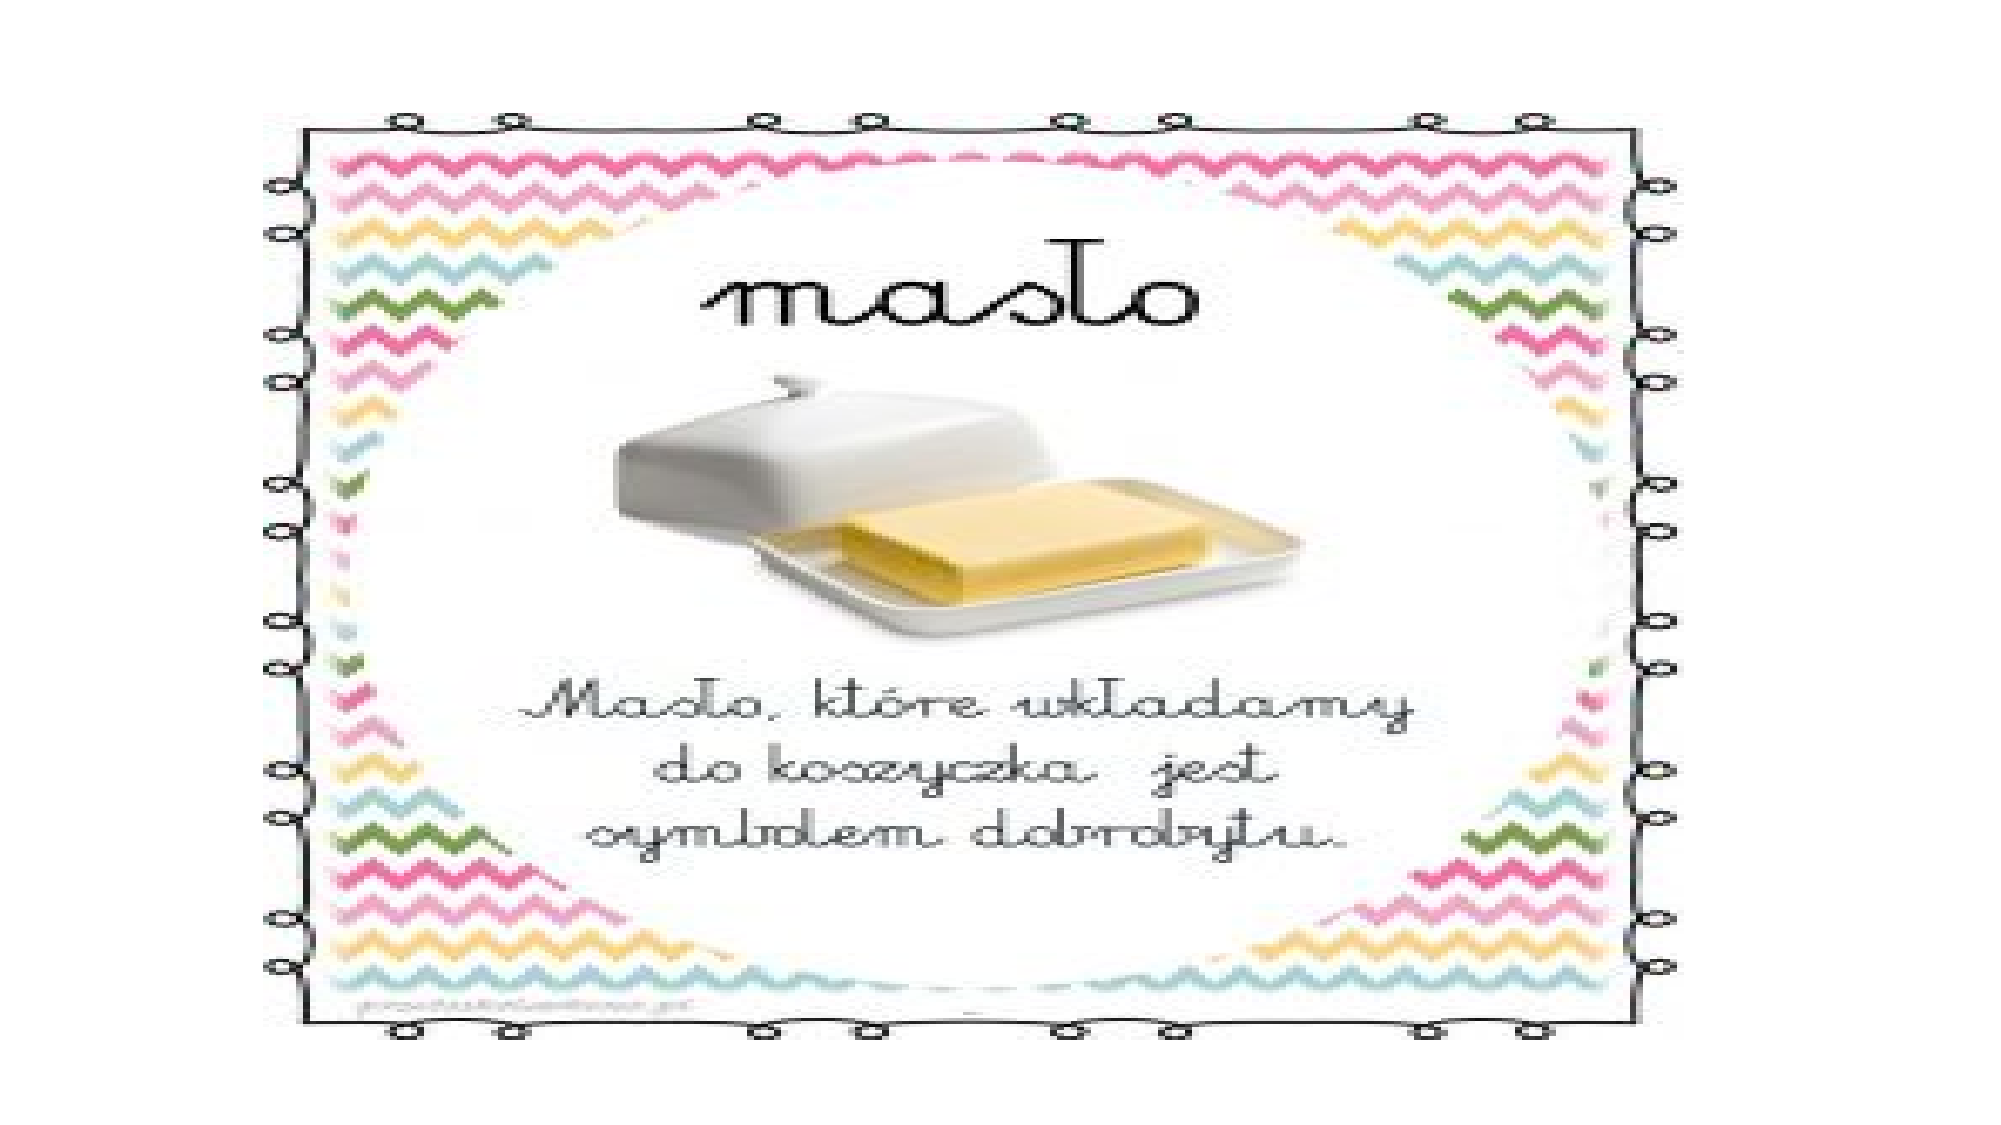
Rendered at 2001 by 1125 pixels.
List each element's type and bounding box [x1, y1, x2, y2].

picture [263, 113, 1684, 1040]
